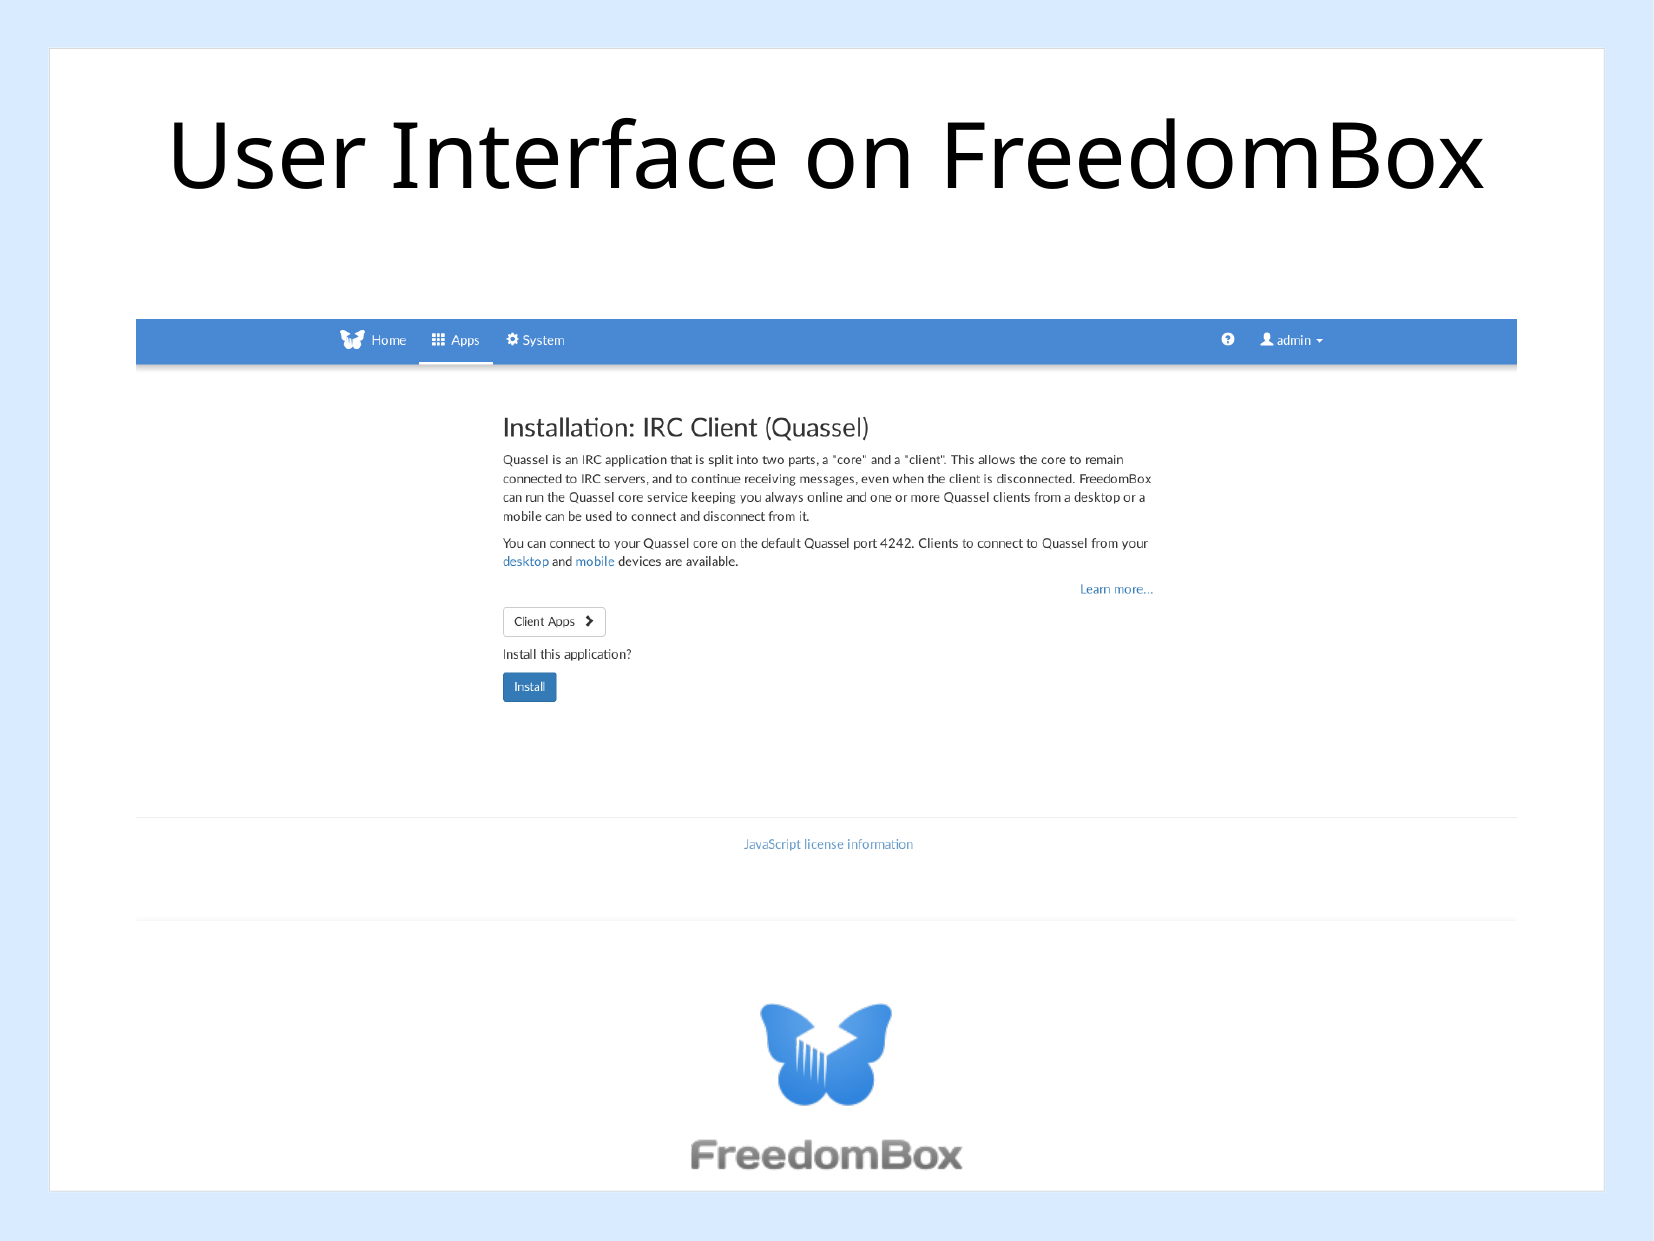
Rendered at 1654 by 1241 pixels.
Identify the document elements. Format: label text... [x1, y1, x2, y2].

picture [0, 0, 1654, 1241]
title User Interface on FreedomBox [82, 49, 1571, 257]
